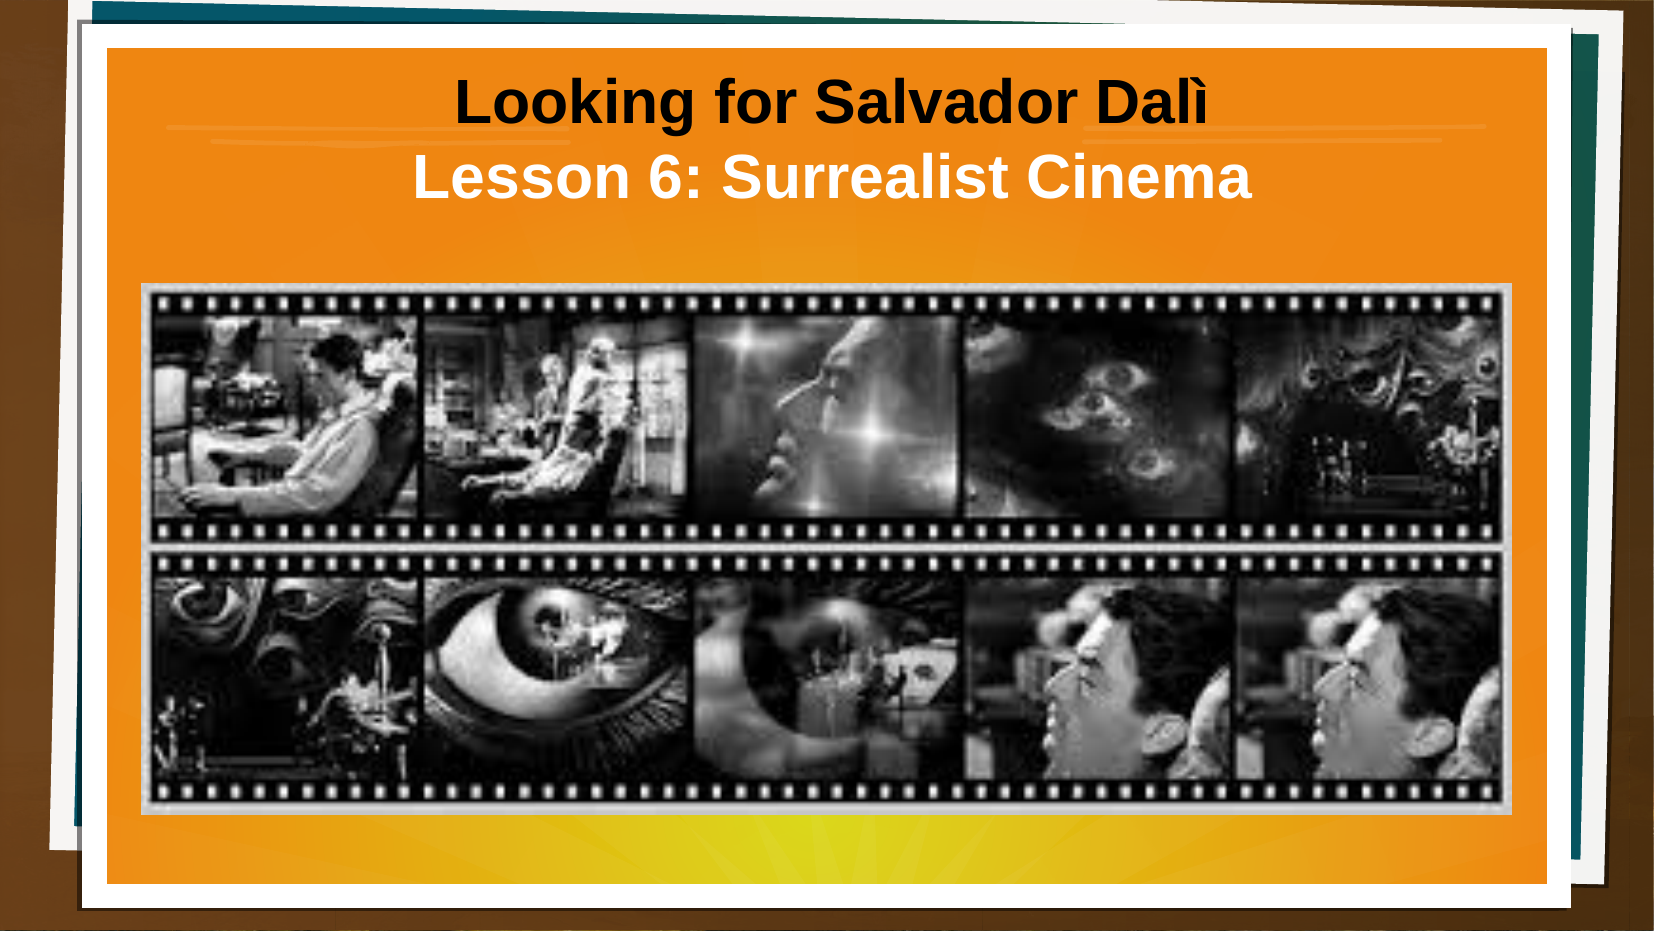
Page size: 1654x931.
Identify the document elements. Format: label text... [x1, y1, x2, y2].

picture [141, 283, 1512, 815]
title Looking for Salvador Dalì Lesson 6: Surrealist Cinema [129, 59, 1536, 213]
